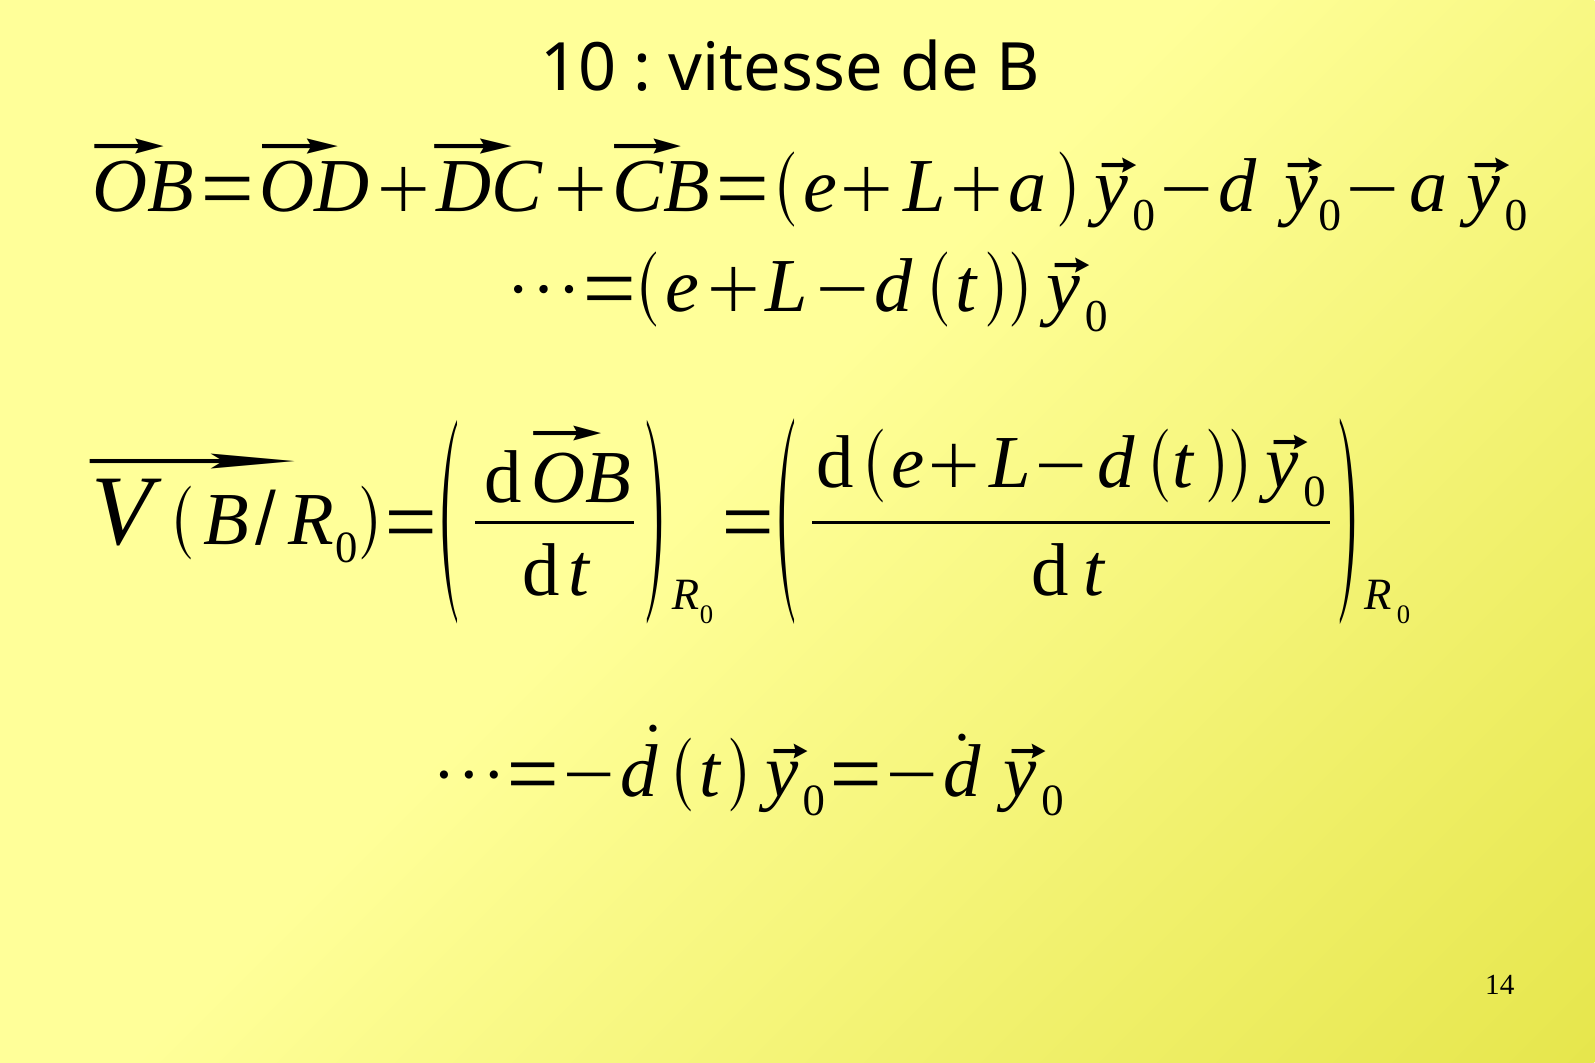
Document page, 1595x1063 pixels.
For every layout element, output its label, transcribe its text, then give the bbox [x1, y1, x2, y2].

chart [49, 413, 1426, 828]
chart [68, 135, 1546, 344]
subtitle 10 : vitesse de B [72, 17, 1508, 112]
